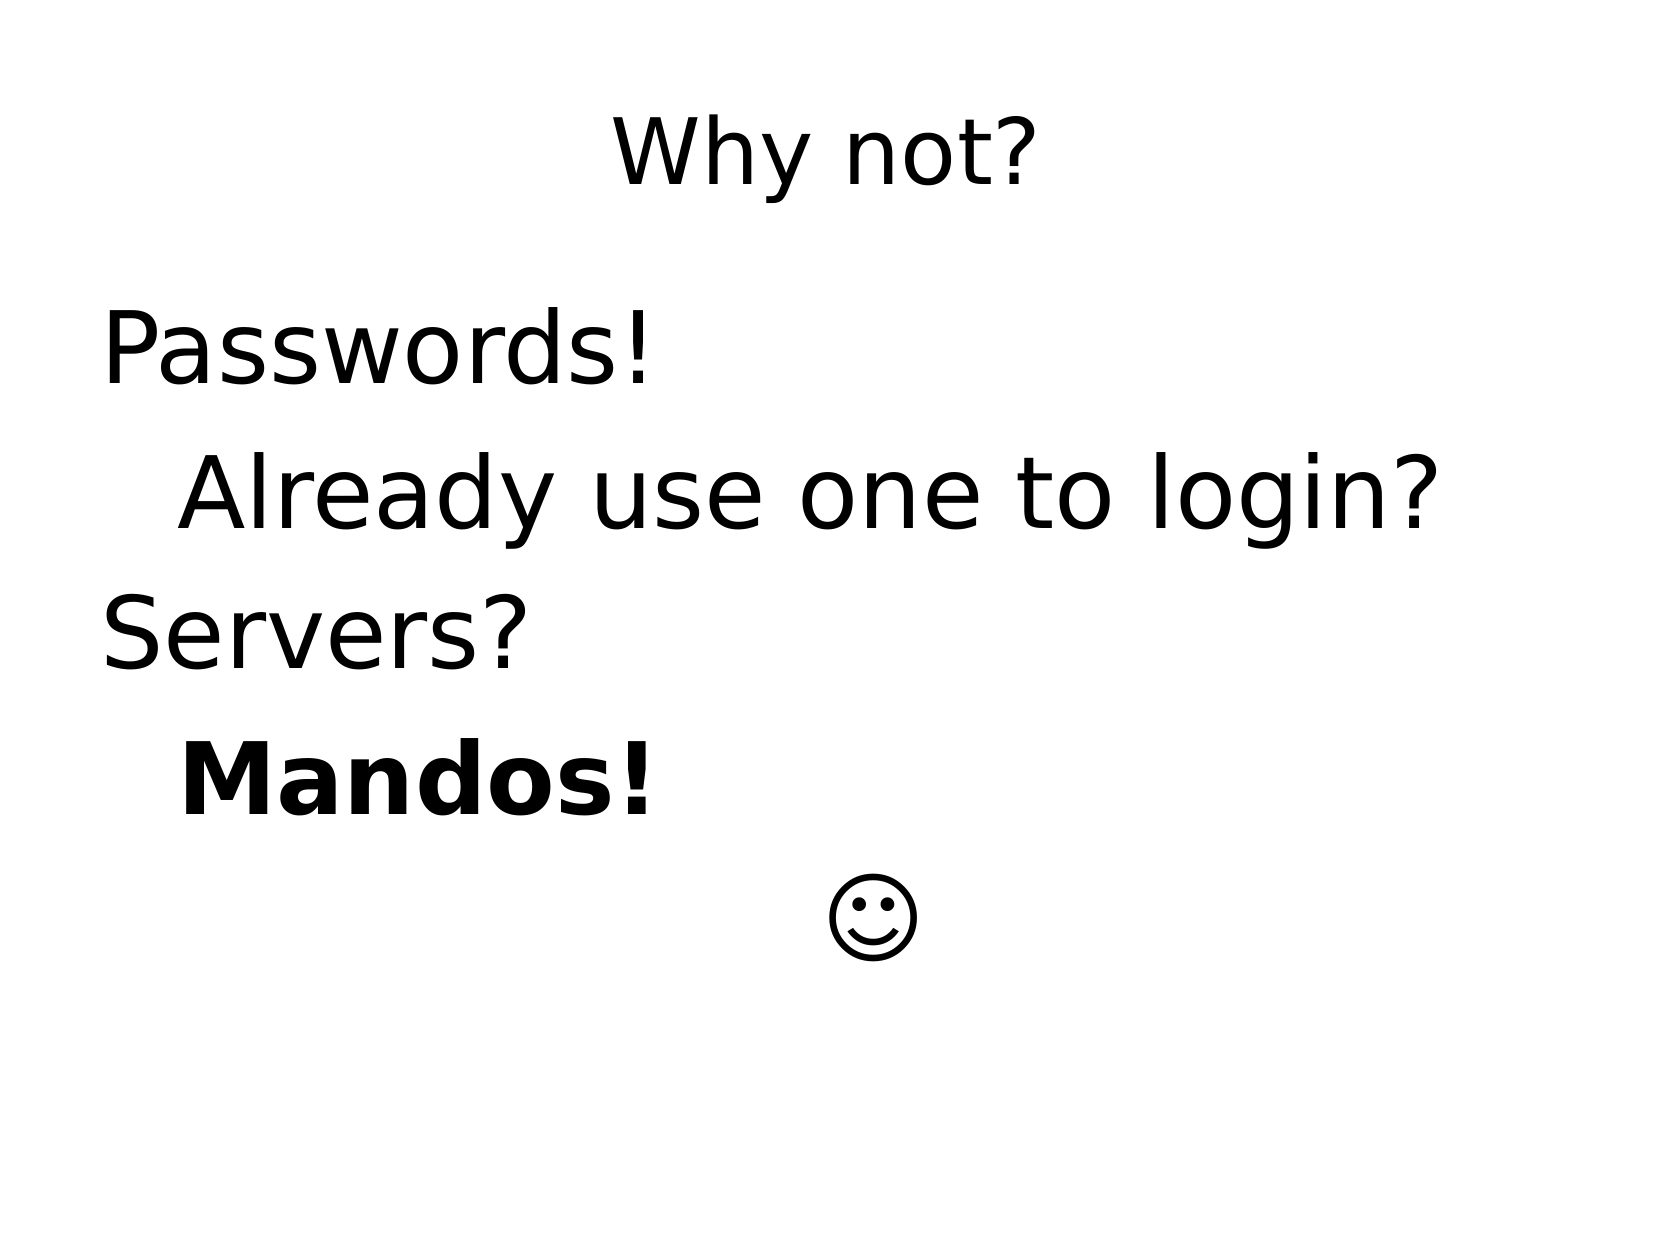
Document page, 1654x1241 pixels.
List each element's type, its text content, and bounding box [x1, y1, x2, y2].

title Why not? [82, 49, 1571, 257]
list Passwords! Already use one to login? Servers? Mandos! ☺ [82, 290, 1571, 1095]
